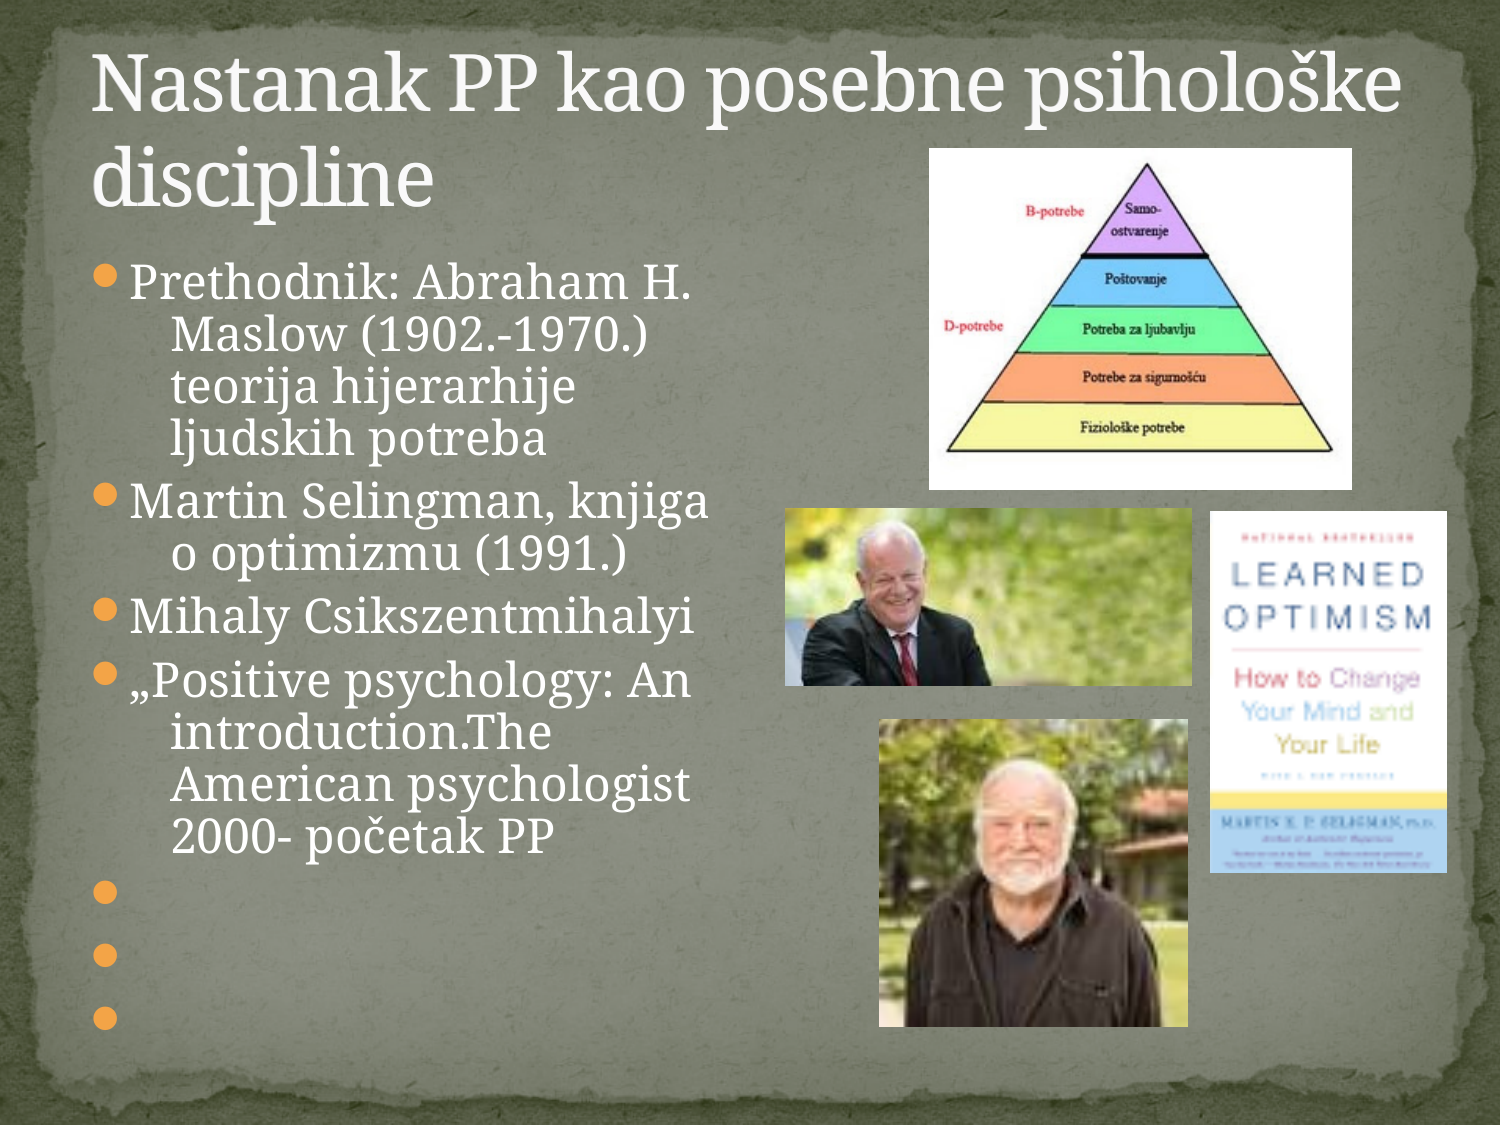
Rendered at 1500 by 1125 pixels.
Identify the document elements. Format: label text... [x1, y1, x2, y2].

list Prethodnik: Abraham H. Maslow (1902.-1970.) teorija hijerarhije ljudskih potreba Martin Selingman, knjiga o optimizmu (1991.) Mihaly Csikszentmihalyi „Positive psychology: An introduction.The American psychologist 2000- početak PP [75, 249, 742, 1000]
picture [929, 149, 1352, 490]
title Nastanak PP kao posebne psihološke discipline [75, 24, 1426, 225]
picture [1210, 511, 1447, 873]
picture [879, 719, 1188, 1027]
picture [785, 508, 1192, 686]
